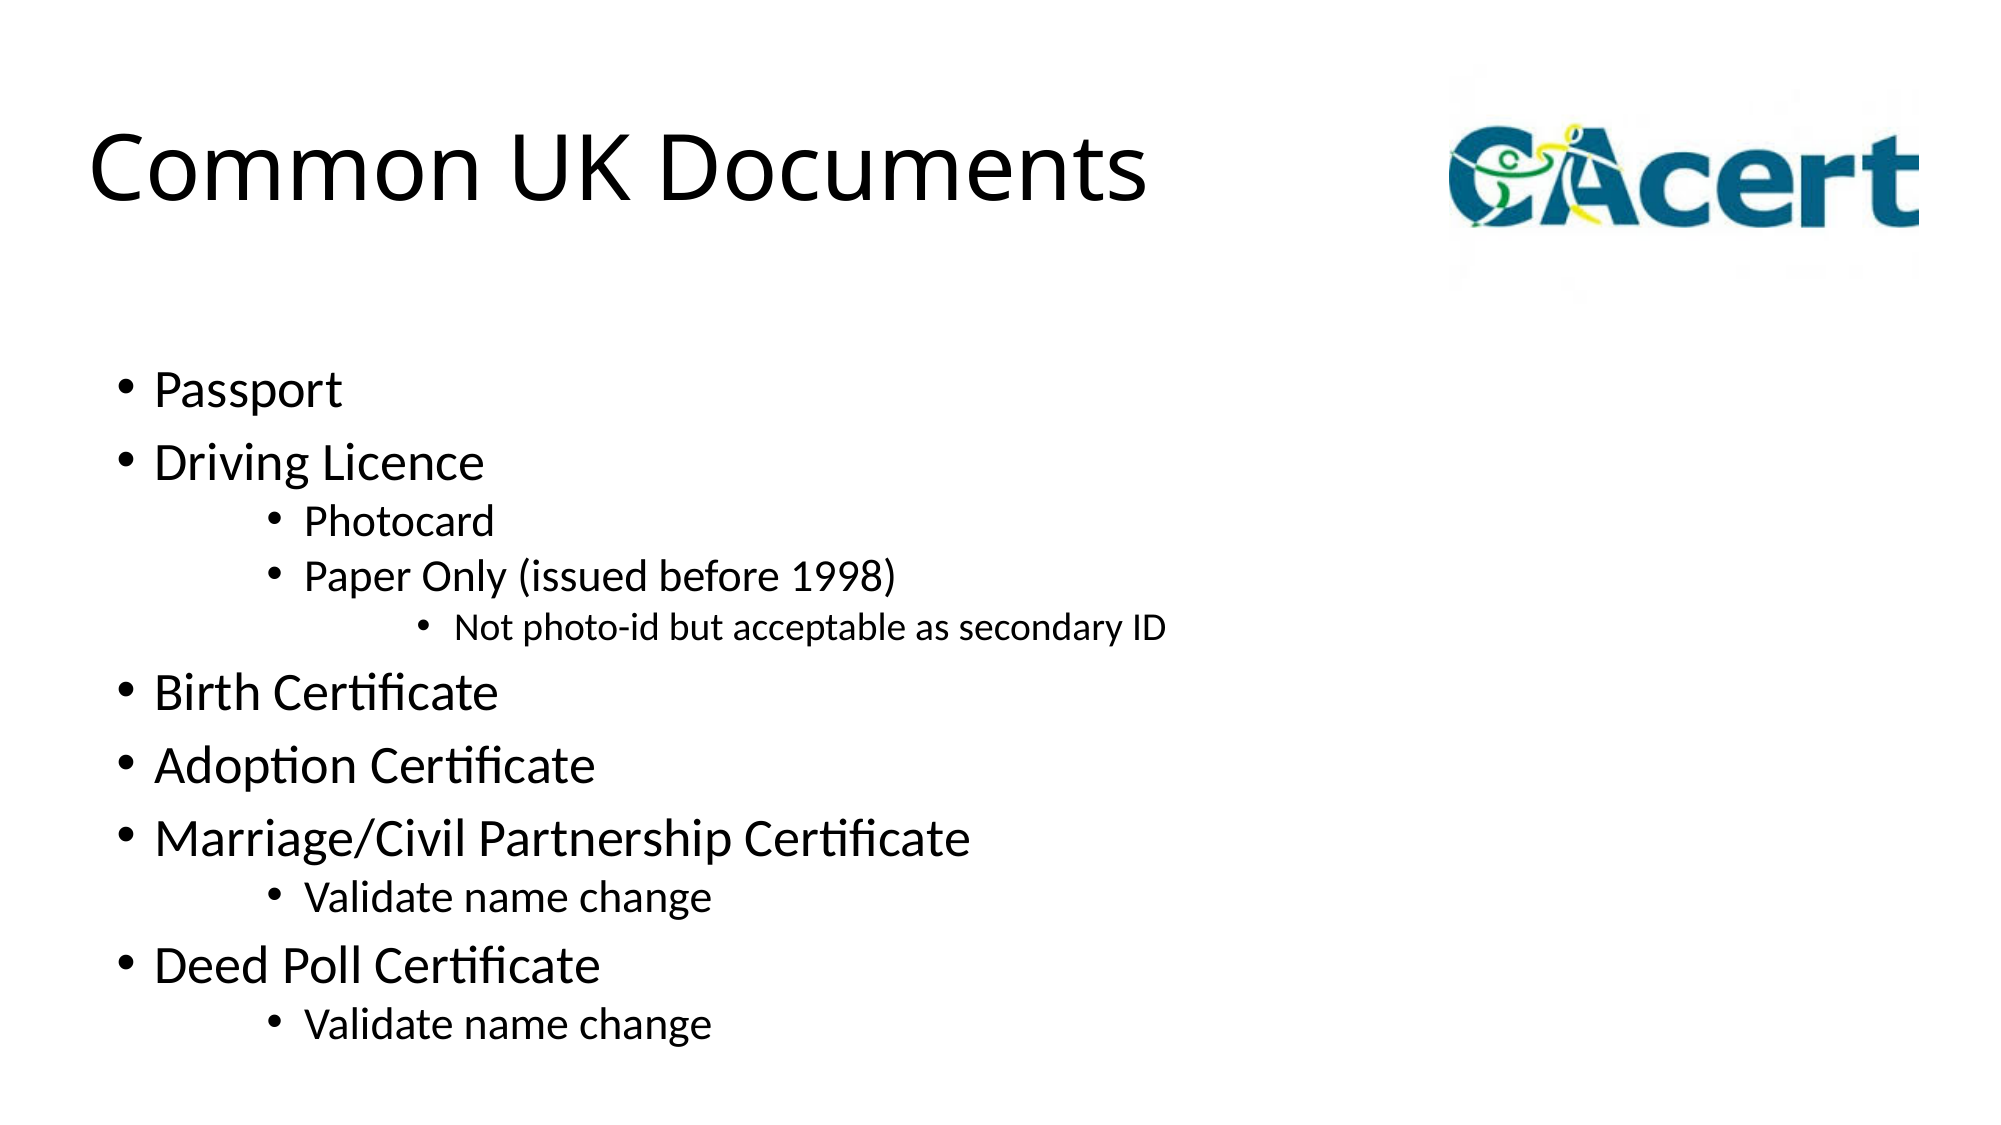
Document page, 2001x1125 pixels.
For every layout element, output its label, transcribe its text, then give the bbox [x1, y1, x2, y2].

title Common UK Documents [72, 62, 1798, 280]
list Passport Driving Licence Photocard Paper Only (issued before 1998) Not photo-id but acceptable as secondary ID Birth Certificate Adoption Certificate Marriage/Civil Partnership Certificate Validate name change Deed Poll Certificate Validate name change [101, 358, 2000, 1073]
